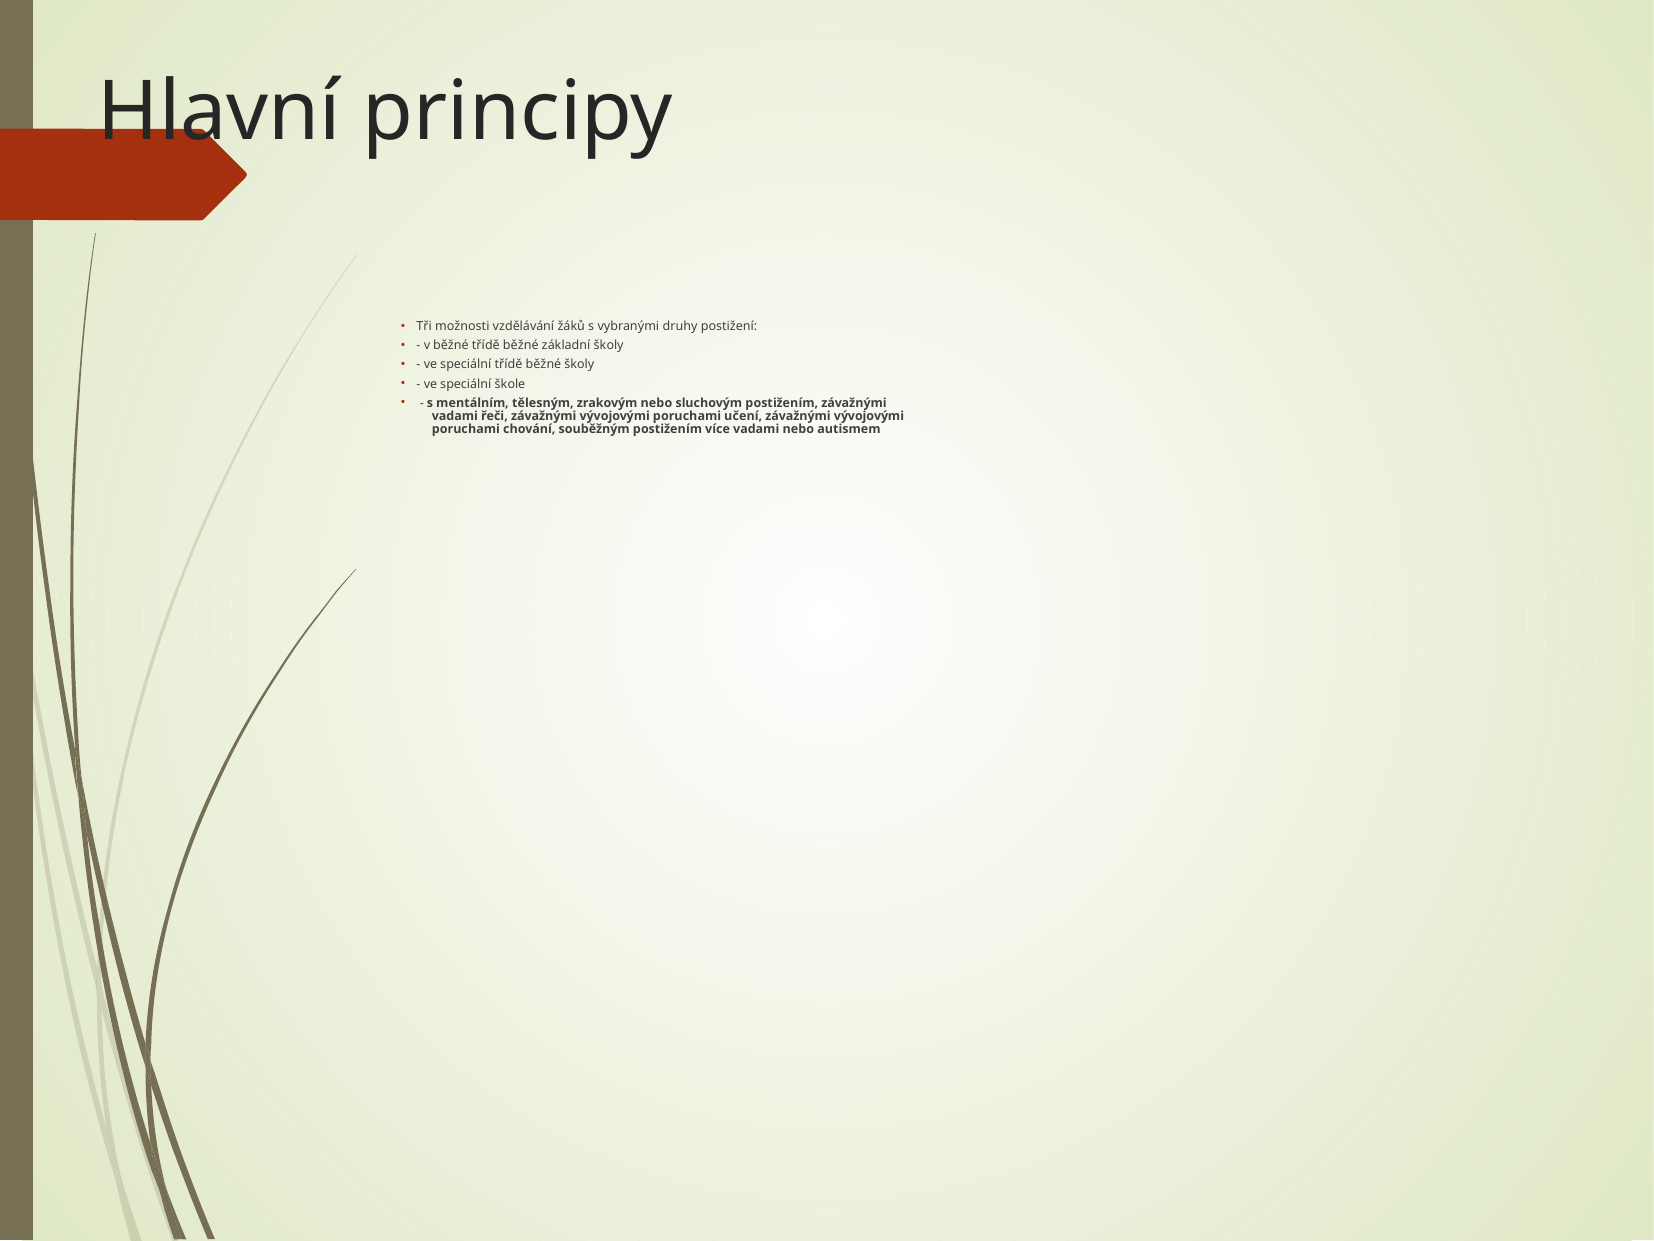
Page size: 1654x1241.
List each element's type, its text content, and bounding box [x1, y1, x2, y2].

list Tři možnosti vzdělávání žáků s vybranými druhy postižení: - v běžné třídě běžné základní školy - ve speciální třídě běžné školy - ve speciální škole - s mentálním, tělesným, zrakovým nebo sluchovým postižením, závažnými vadami řeči, závažnými vývojovými poruchami učení, závažnými vývojovými poruchami chování, souběžným postižením více vadami nebo autismem [0, 290, 1489, 1010]
title Hlavní principy [0, 49, 1489, 257]
